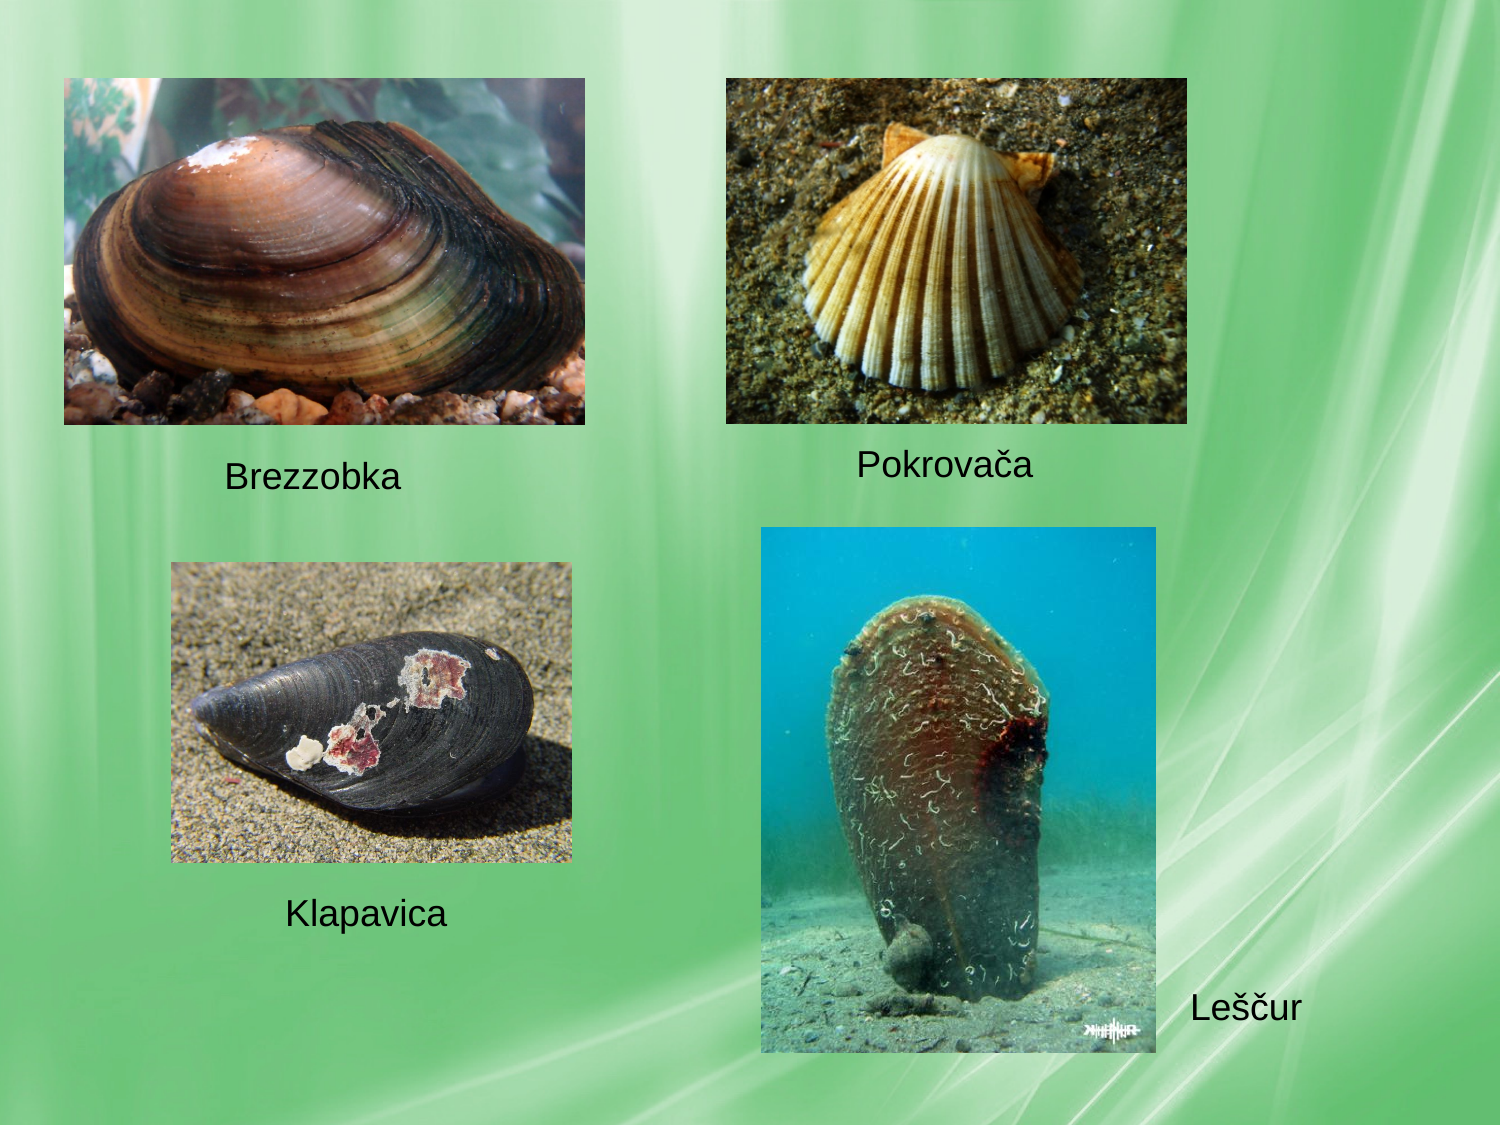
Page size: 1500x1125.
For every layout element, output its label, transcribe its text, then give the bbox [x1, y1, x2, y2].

picture [0, 0, 1500, 1125]
text_box Leščur [1139, 976, 1353, 1036]
text_box Pokrovača [809, 432, 1081, 493]
text_box Brezzobka [194, 444, 431, 505]
text_box Klapavica [242, 881, 491, 942]
